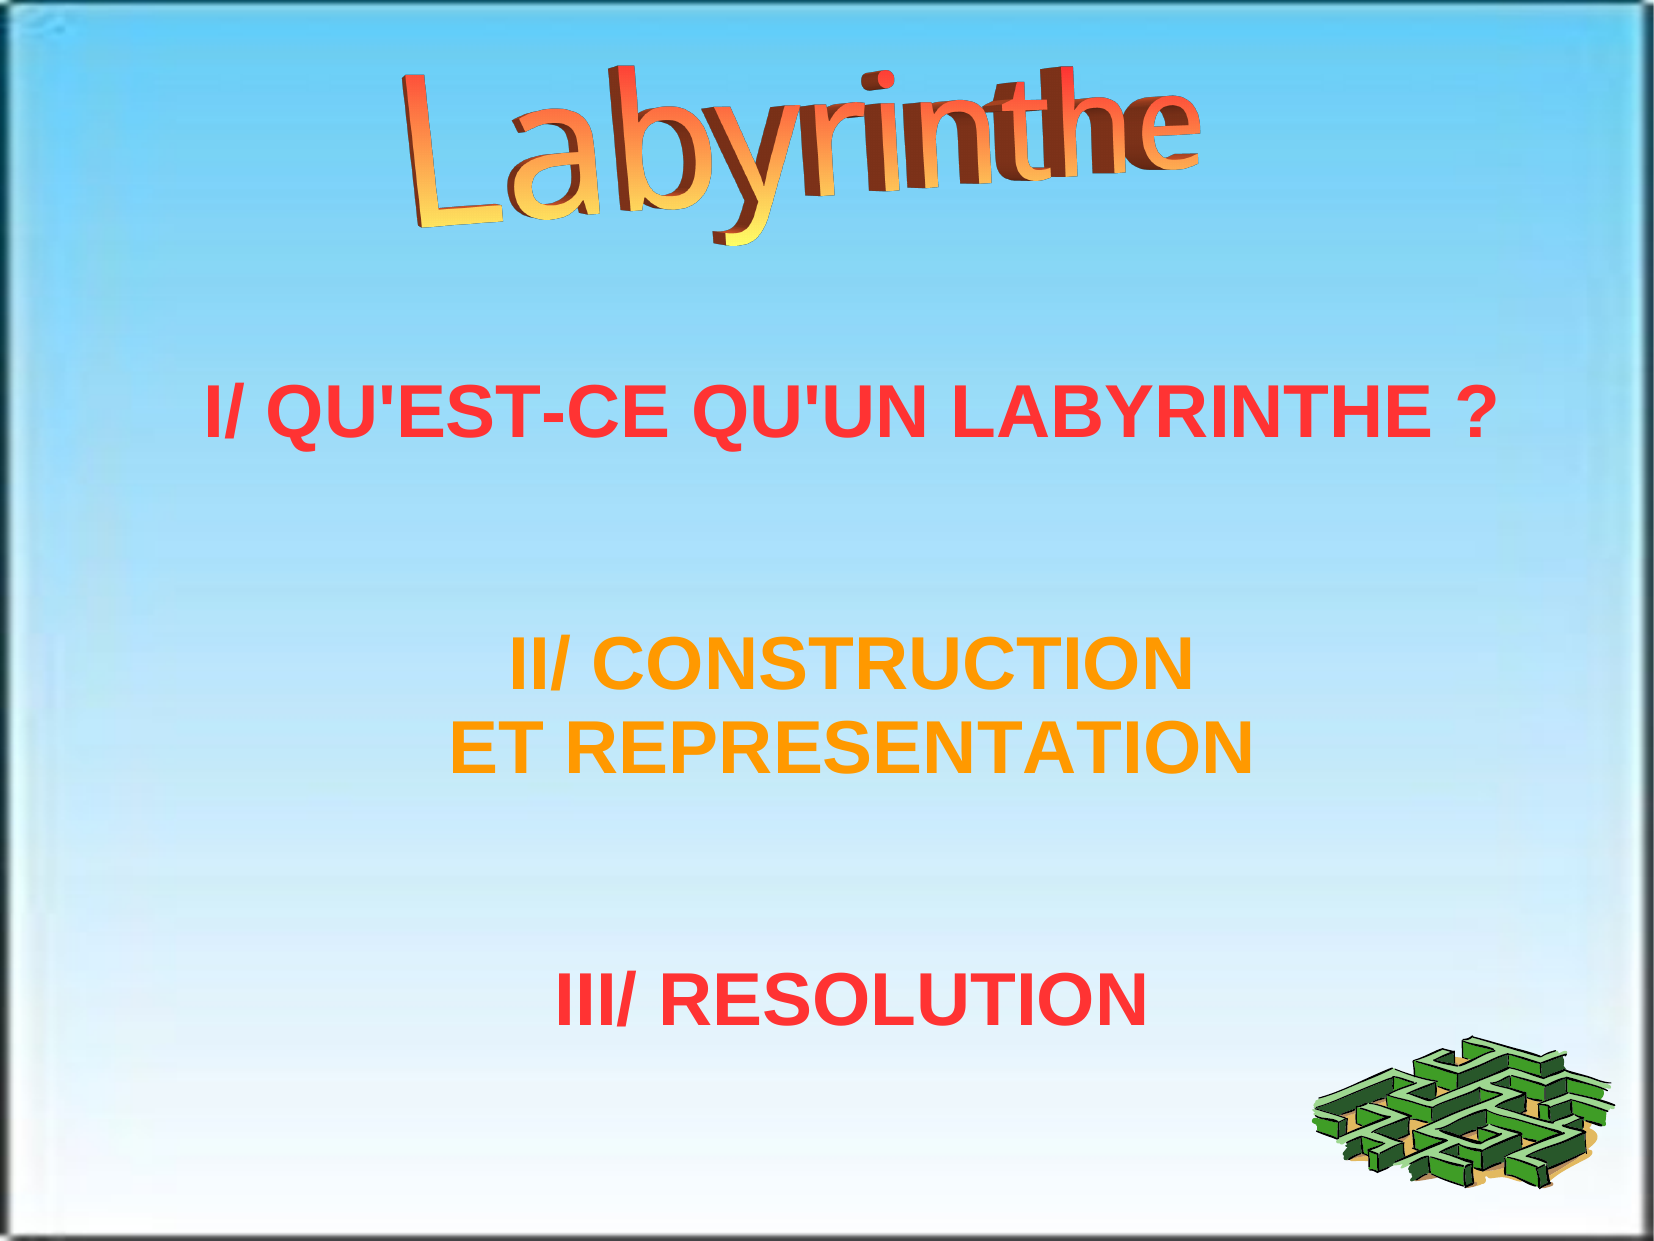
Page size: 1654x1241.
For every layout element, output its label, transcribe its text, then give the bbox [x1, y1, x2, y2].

picture [0, 0, 1654, 1241]
list I/ QU'EST-CE QU'UN LABYRINTHE ? II/ CONSTRUCTION ET REPRESENTATION III/ RESOLUTION [115, 369, 1507, 1152]
